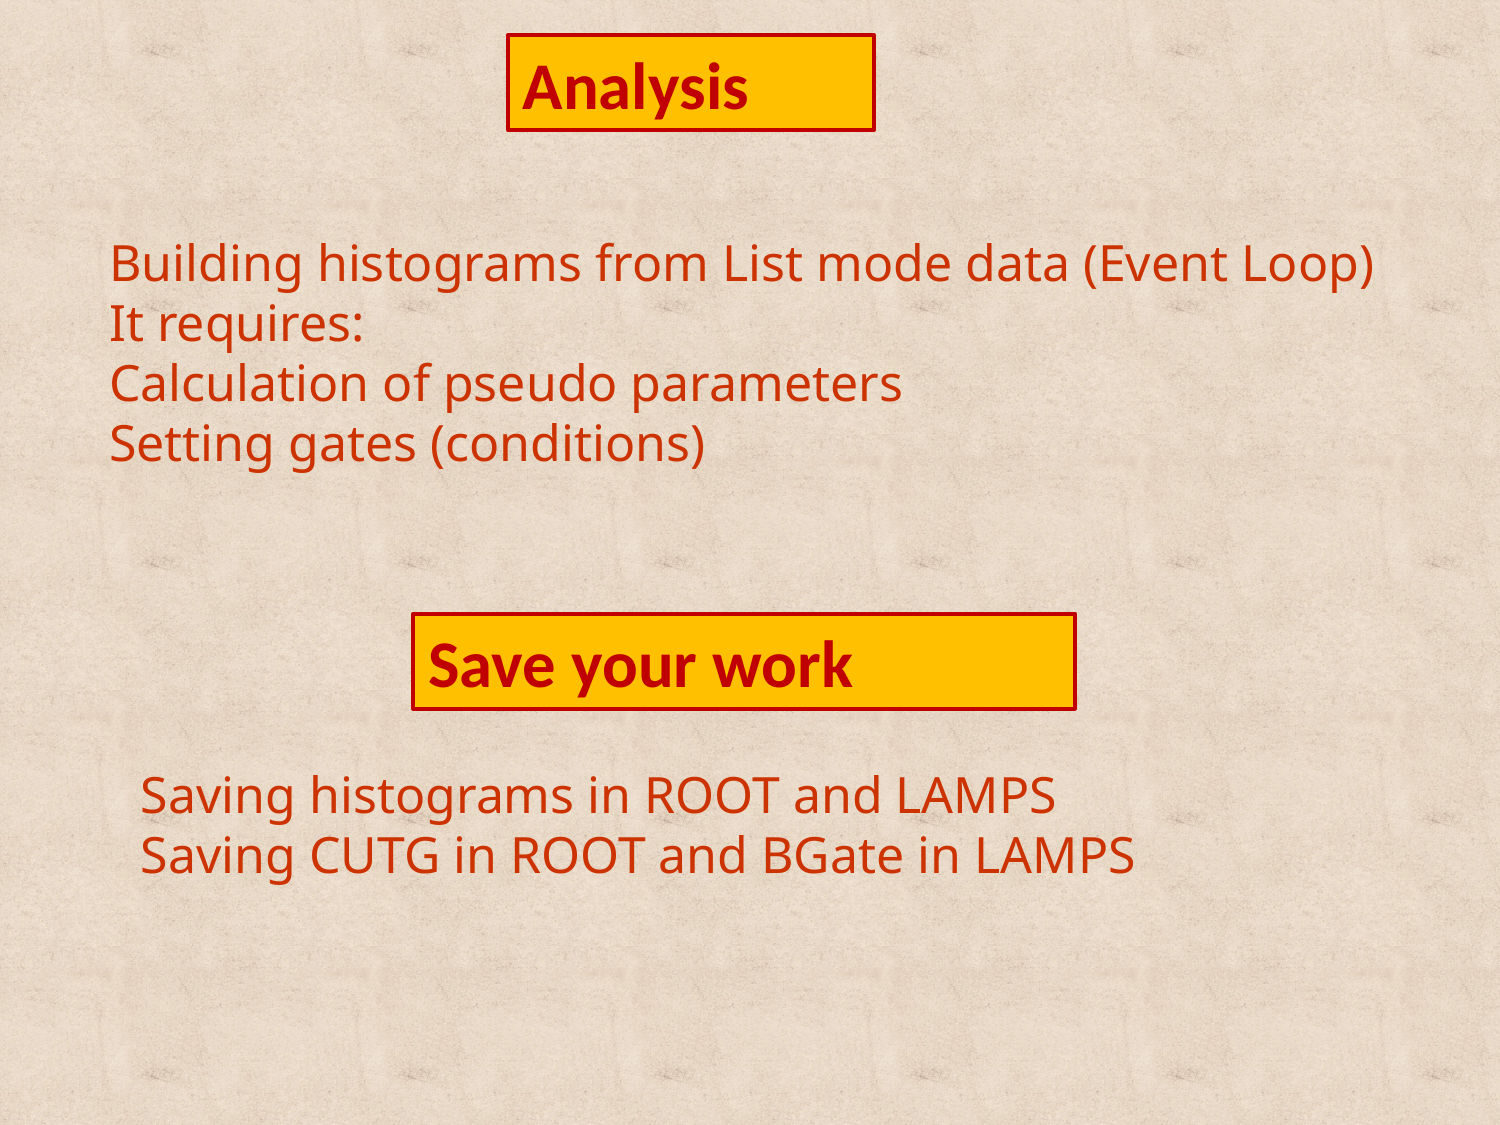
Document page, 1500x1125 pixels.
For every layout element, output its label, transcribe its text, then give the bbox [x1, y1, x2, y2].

text_box Analysis [507, 35, 875, 130]
text_box Building histograms from List mode data (Event Loop) It requires: Calculation of pseudo parameters Setting gates (conditions) [94, 224, 1406, 480]
text_box Saving histograms in ROOT and LAMPS Saving CUTG in ROOT and BGate in LAMPS [126, 755, 1300, 891]
text_box Save your work [413, 613, 1075, 709]
